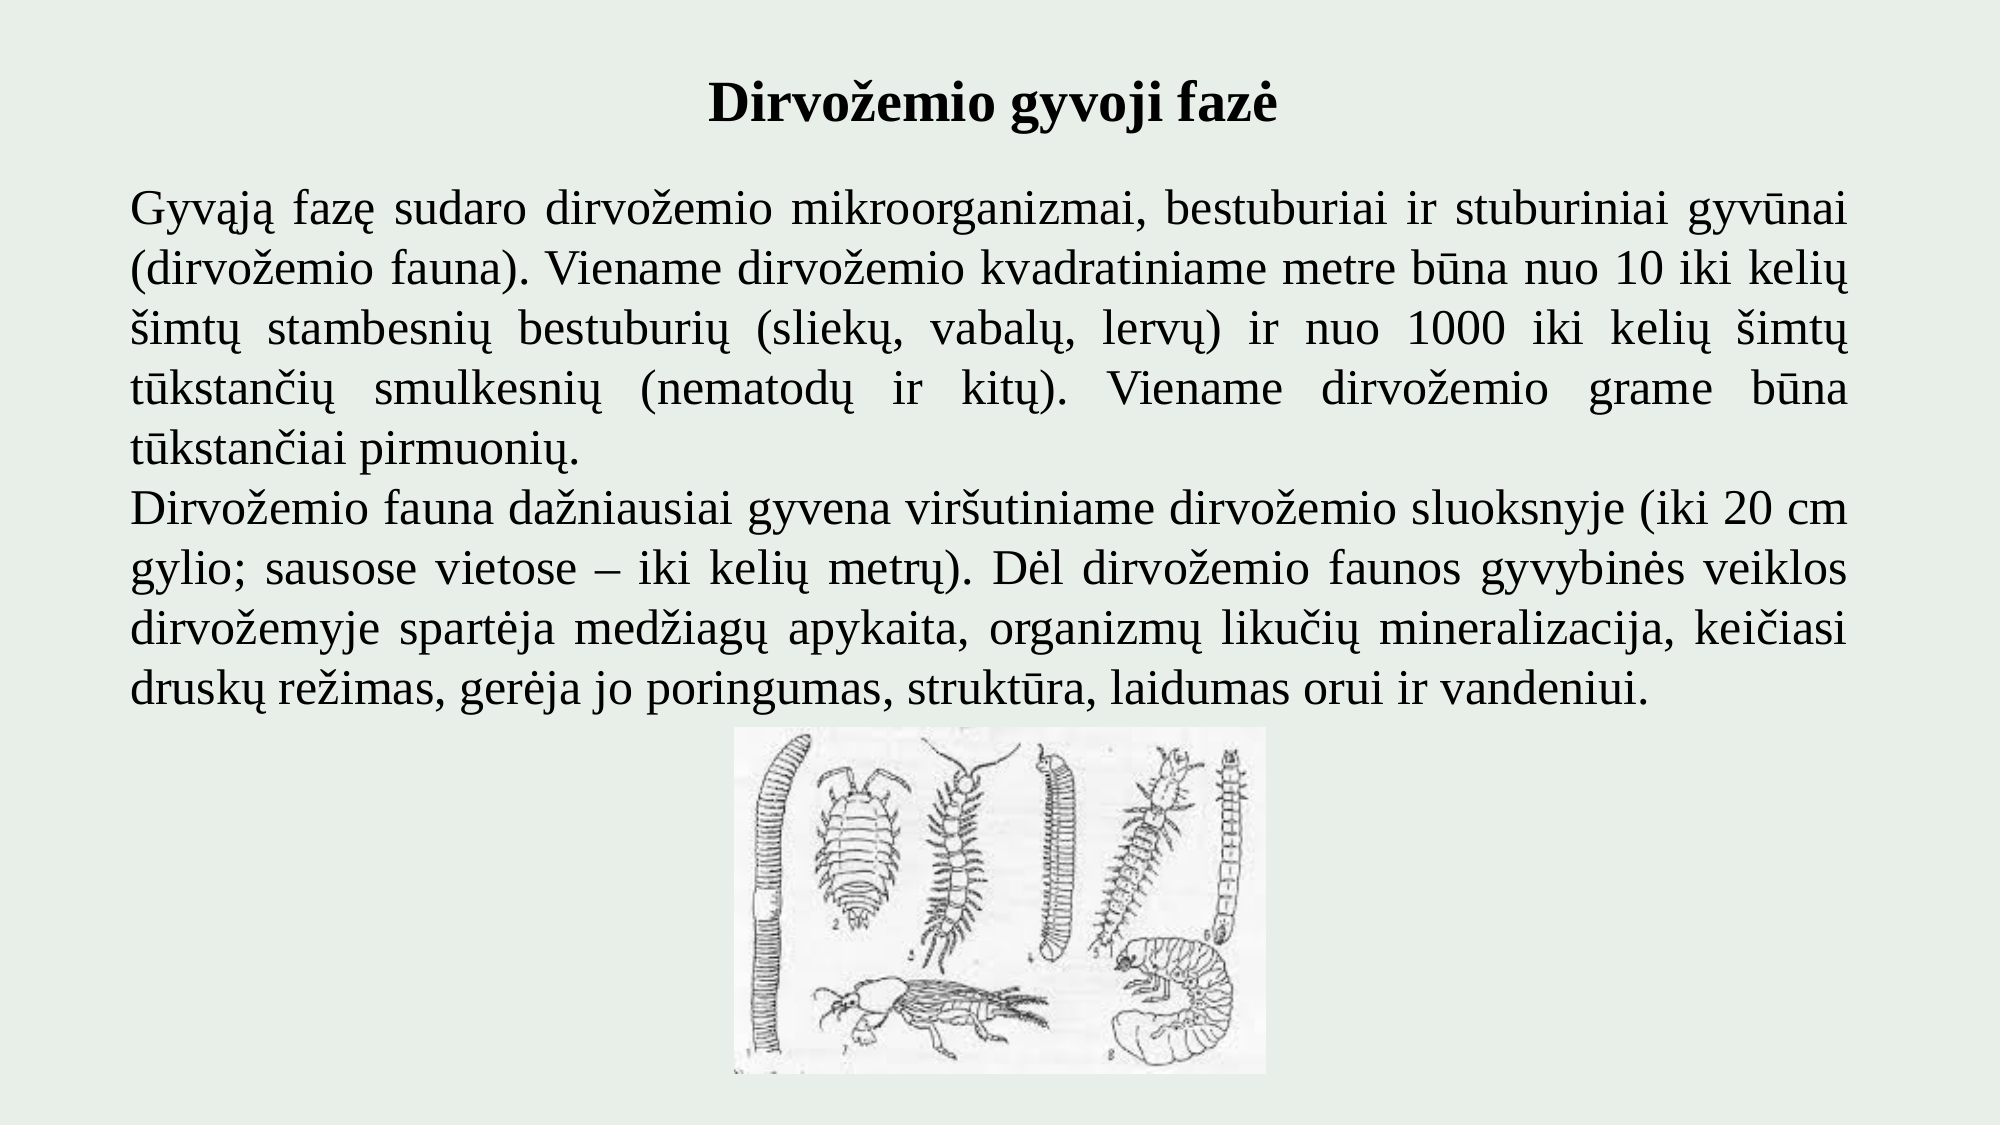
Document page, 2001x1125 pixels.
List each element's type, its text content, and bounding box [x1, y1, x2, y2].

picture [734, 727, 1266, 1074]
text_box Gyvąją fazę sudaro dirvožemio mikroorganizmai, bestuburiai ir stuburiniai gyvūnai (dirvožemio fauna). Viename dirvožemio kvadratiniame metre būna nuo 10 iki kelių šimtų stambesnių bestuburių (sliekų, vabalų, lervų) ir nuo 1000 iki kelių šimtų tūkstančių smulkesnių (nematodų ir kitų). Viename dirvožemio grame būna tūkstančiai pirmuonių. Dirvožemio fauna dažniausiai gyvena viršutiniame dirvožemio sluoksnyje (iki 20 cm gylio; sausose vietose – iki kelių metrų). Dėl dirvožemio faunos gyvybinės veiklos dirvožemyje spartėja medžiagų apykaita, organizmų likučių mineralizacija, keičiasi druskų režimas, gerėja jo poringumas, struktūra, laidumas orui ir vandeniui. [115, 166, 1885, 728]
text_box Dirvožemio gyvoji fazė [693, 55, 1307, 141]
